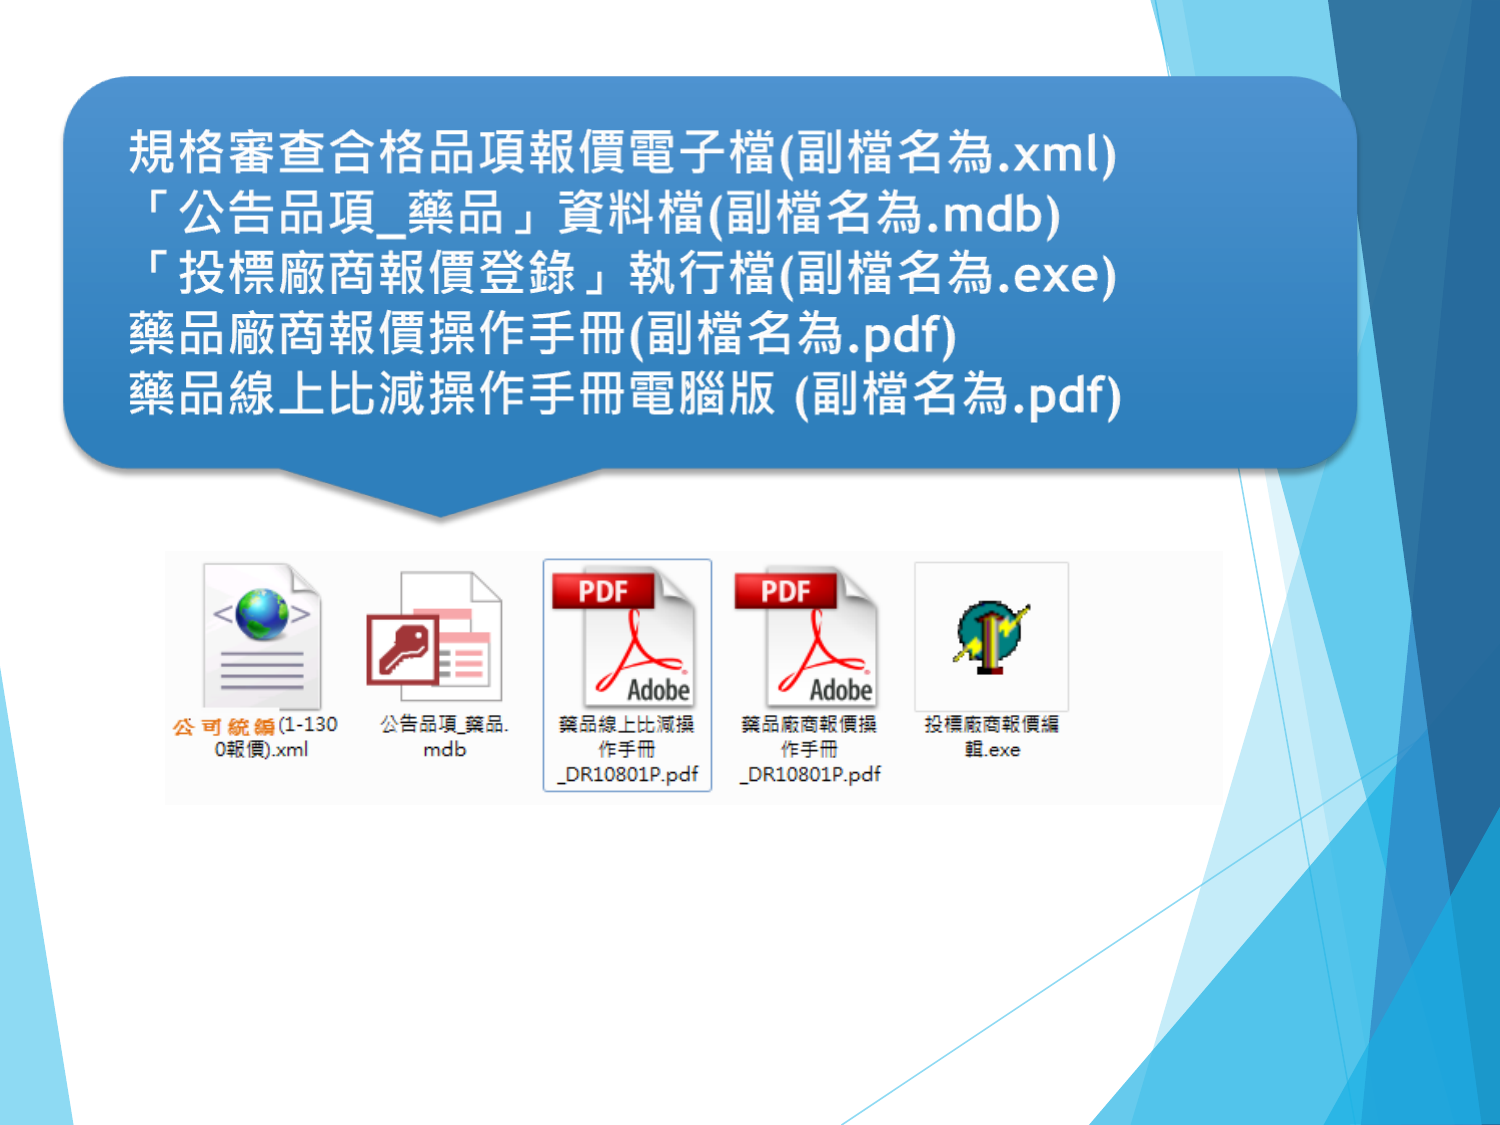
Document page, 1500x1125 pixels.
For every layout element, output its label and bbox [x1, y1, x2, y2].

picture [53, 72, 1368, 534]
picture [165, 551, 1223, 805]
